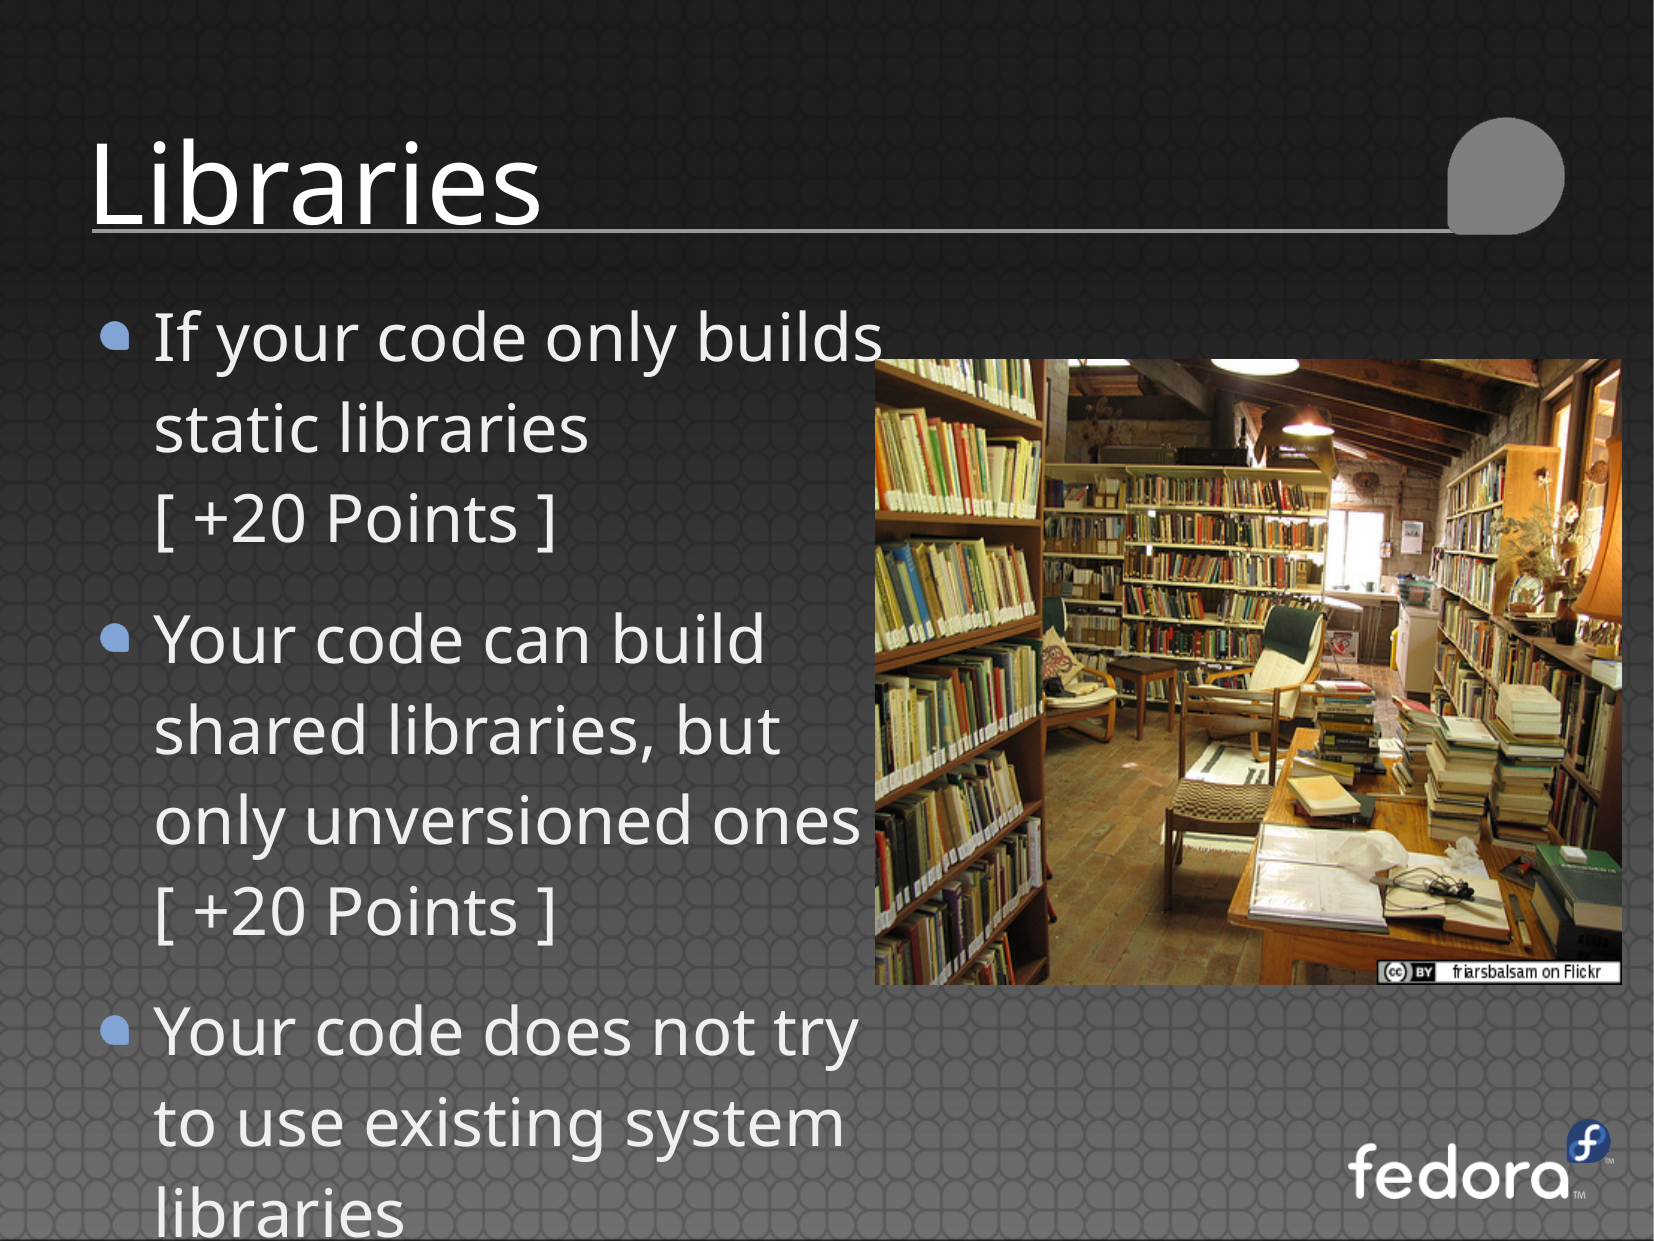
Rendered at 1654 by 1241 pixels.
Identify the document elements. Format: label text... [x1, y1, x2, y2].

list If your code only builds static libraries [ +20 Points ] Your code can build shared libraries, but only unversioned ones [ +20 Points ] Your code does not try to use existing system libraries [ +20 Points ] [82, 290, 889, 1205]
picture [0, 0, 1654, 1241]
title Libraries [86, 112, 1576, 249]
